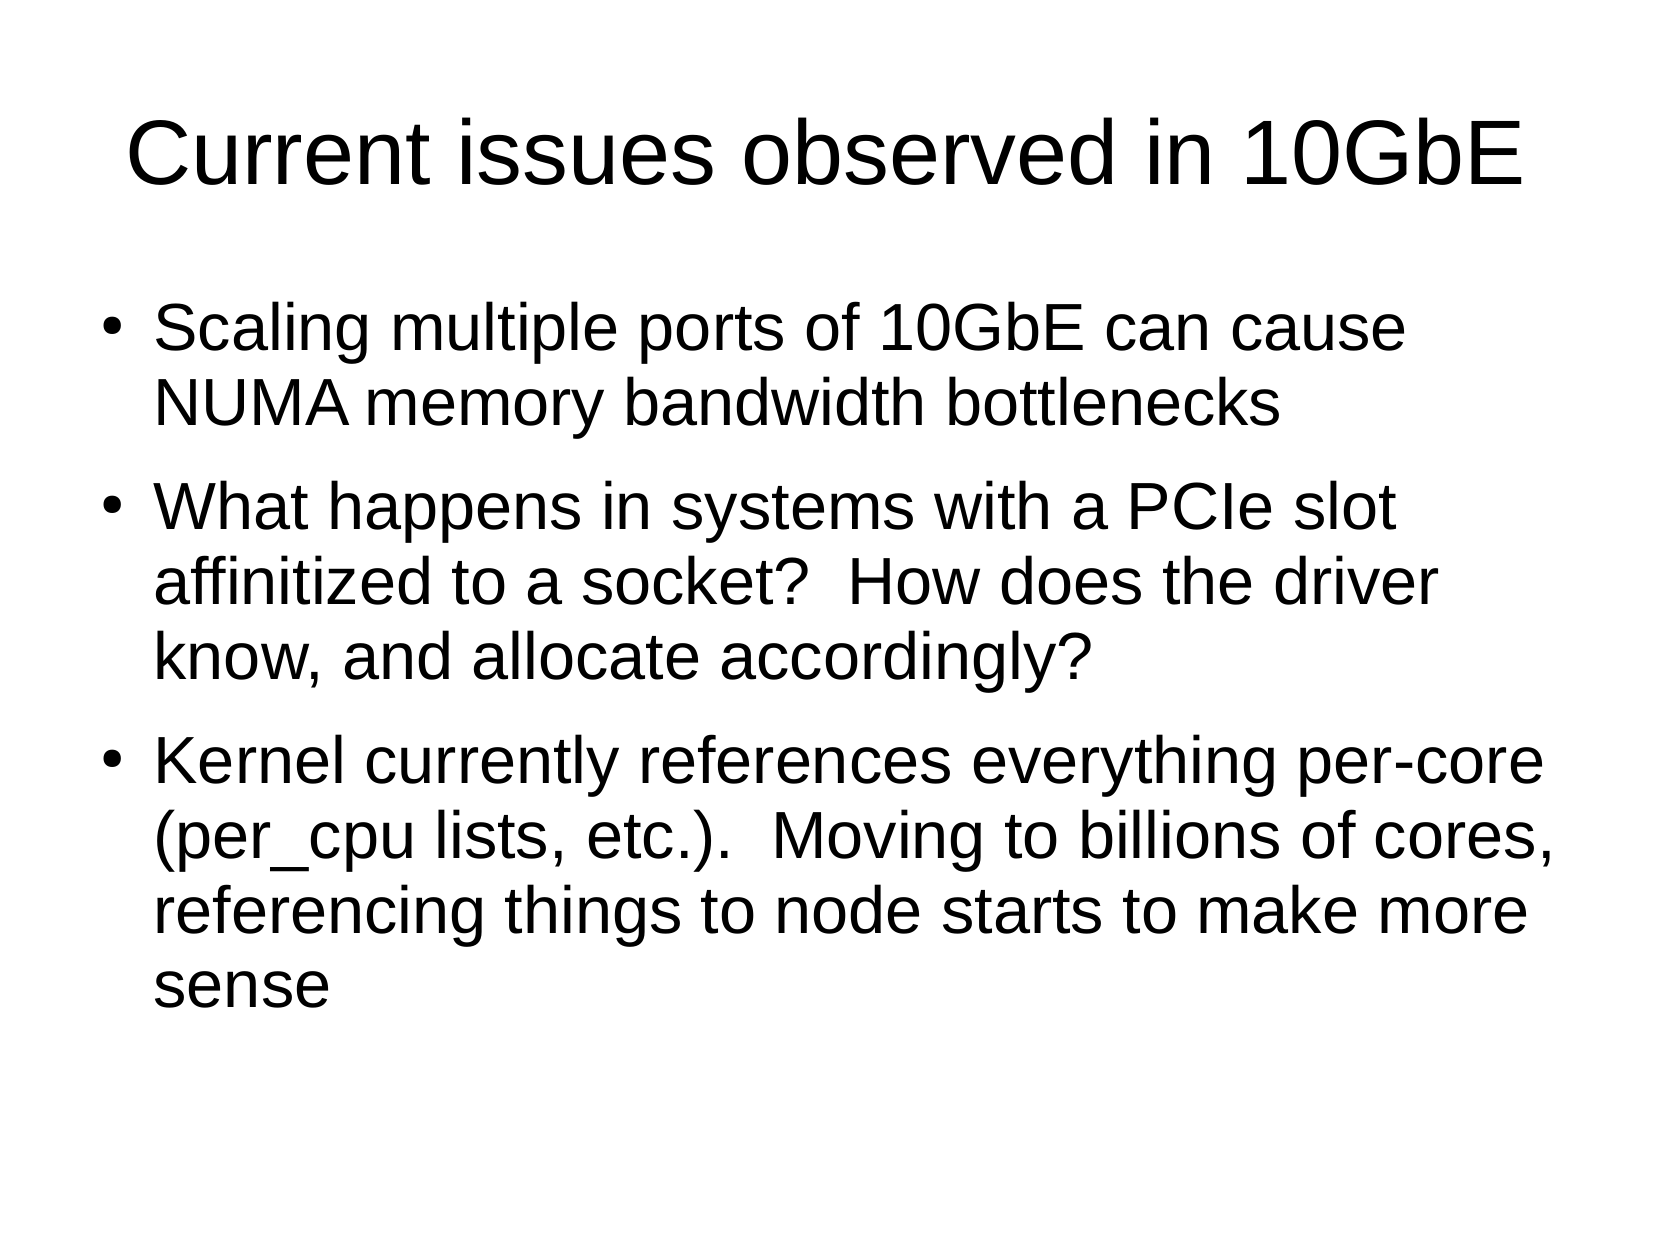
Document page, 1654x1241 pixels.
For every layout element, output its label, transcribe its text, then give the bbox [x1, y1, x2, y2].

title Current issues observed in 10GbE [82, 56, 1571, 250]
list Scaling multiple ports of 10GbE can cause NUMA memory bandwidth bottlenecks What happens in systems with a PCIe slot affinitized to a socket? How does the driver know, and allocate accordingly? Kernel currently references everything per-core (per_cpu lists, etc.). Moving to billions of cores, referencing things to node starts to make more sense [82, 290, 1571, 1094]
